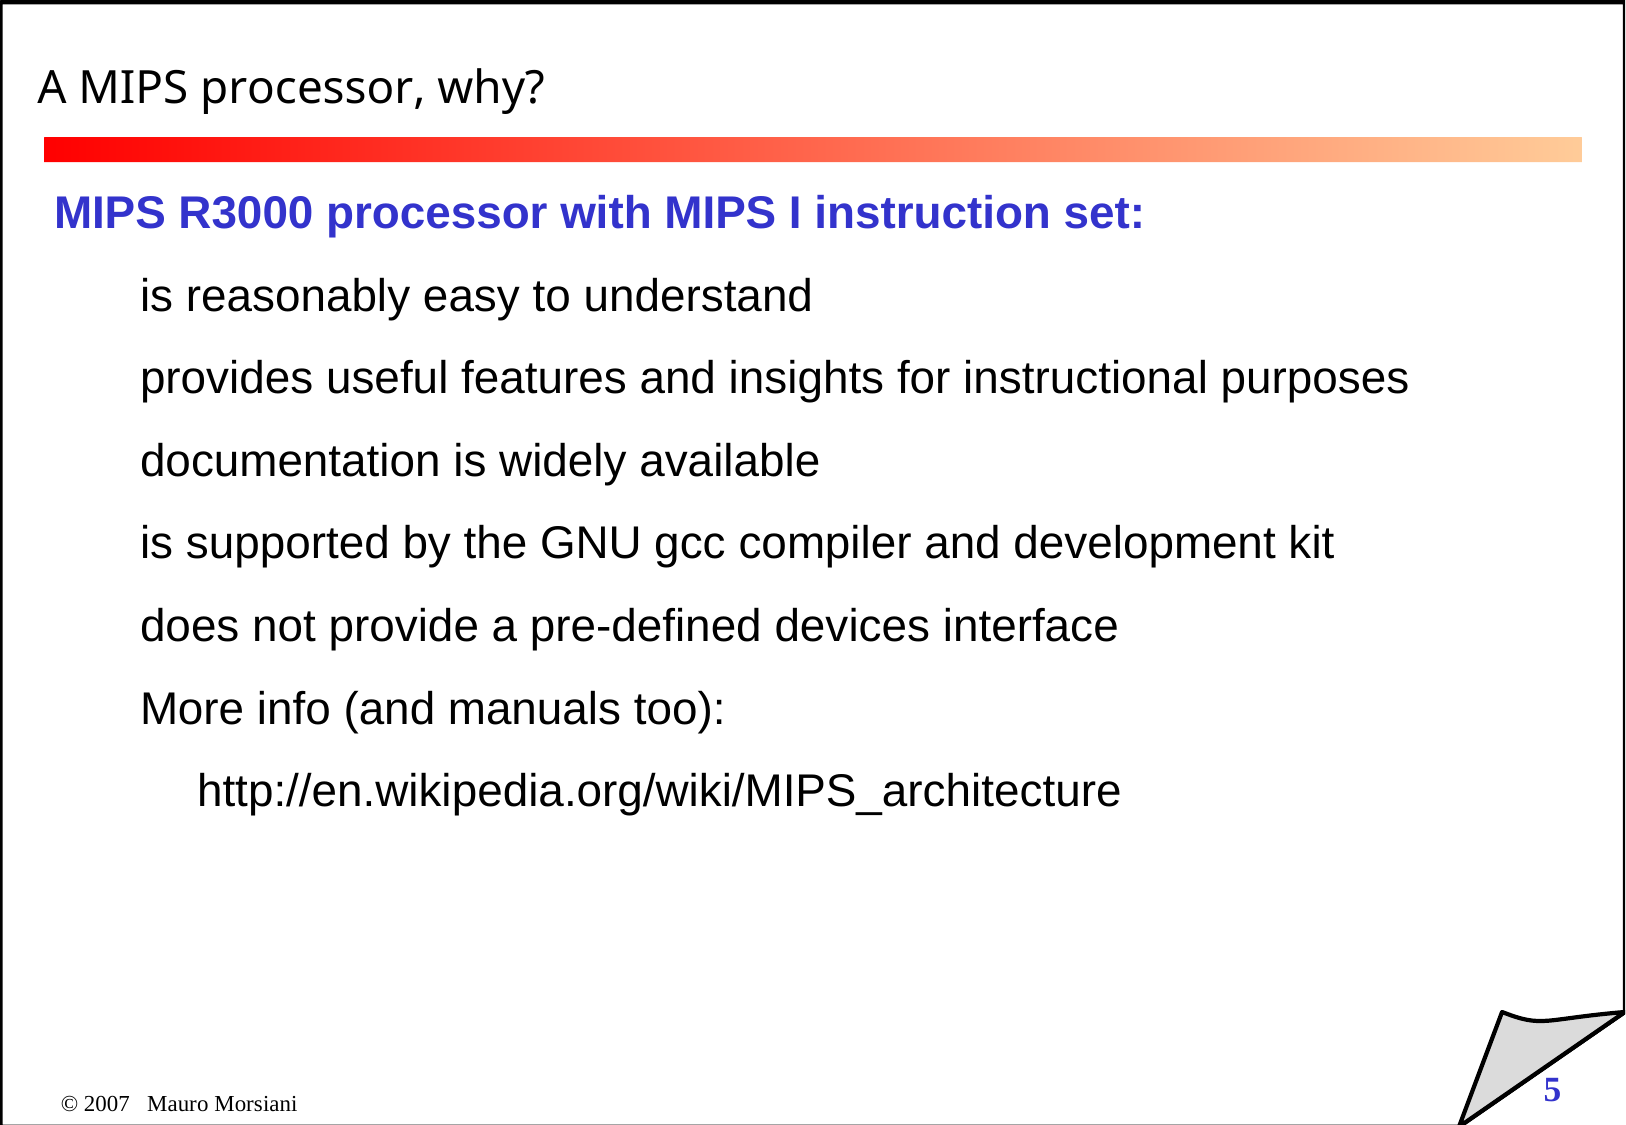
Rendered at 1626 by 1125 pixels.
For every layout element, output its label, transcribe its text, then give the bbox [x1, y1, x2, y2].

title A MIPS processor, why? [37, 44, 1588, 131]
list MIPS R3000 processor with MIPS I instruction set: is reasonably easy to understand provides useful features and insights for instructional purposes documentation is widely available is supported by the GNU gcc compiler and development kit does not provide a pre-defined devices interface More info (and manuals too): http://en.wikipedia.org/wiki/MIPS_architecture [54, 187, 1571, 1124]
